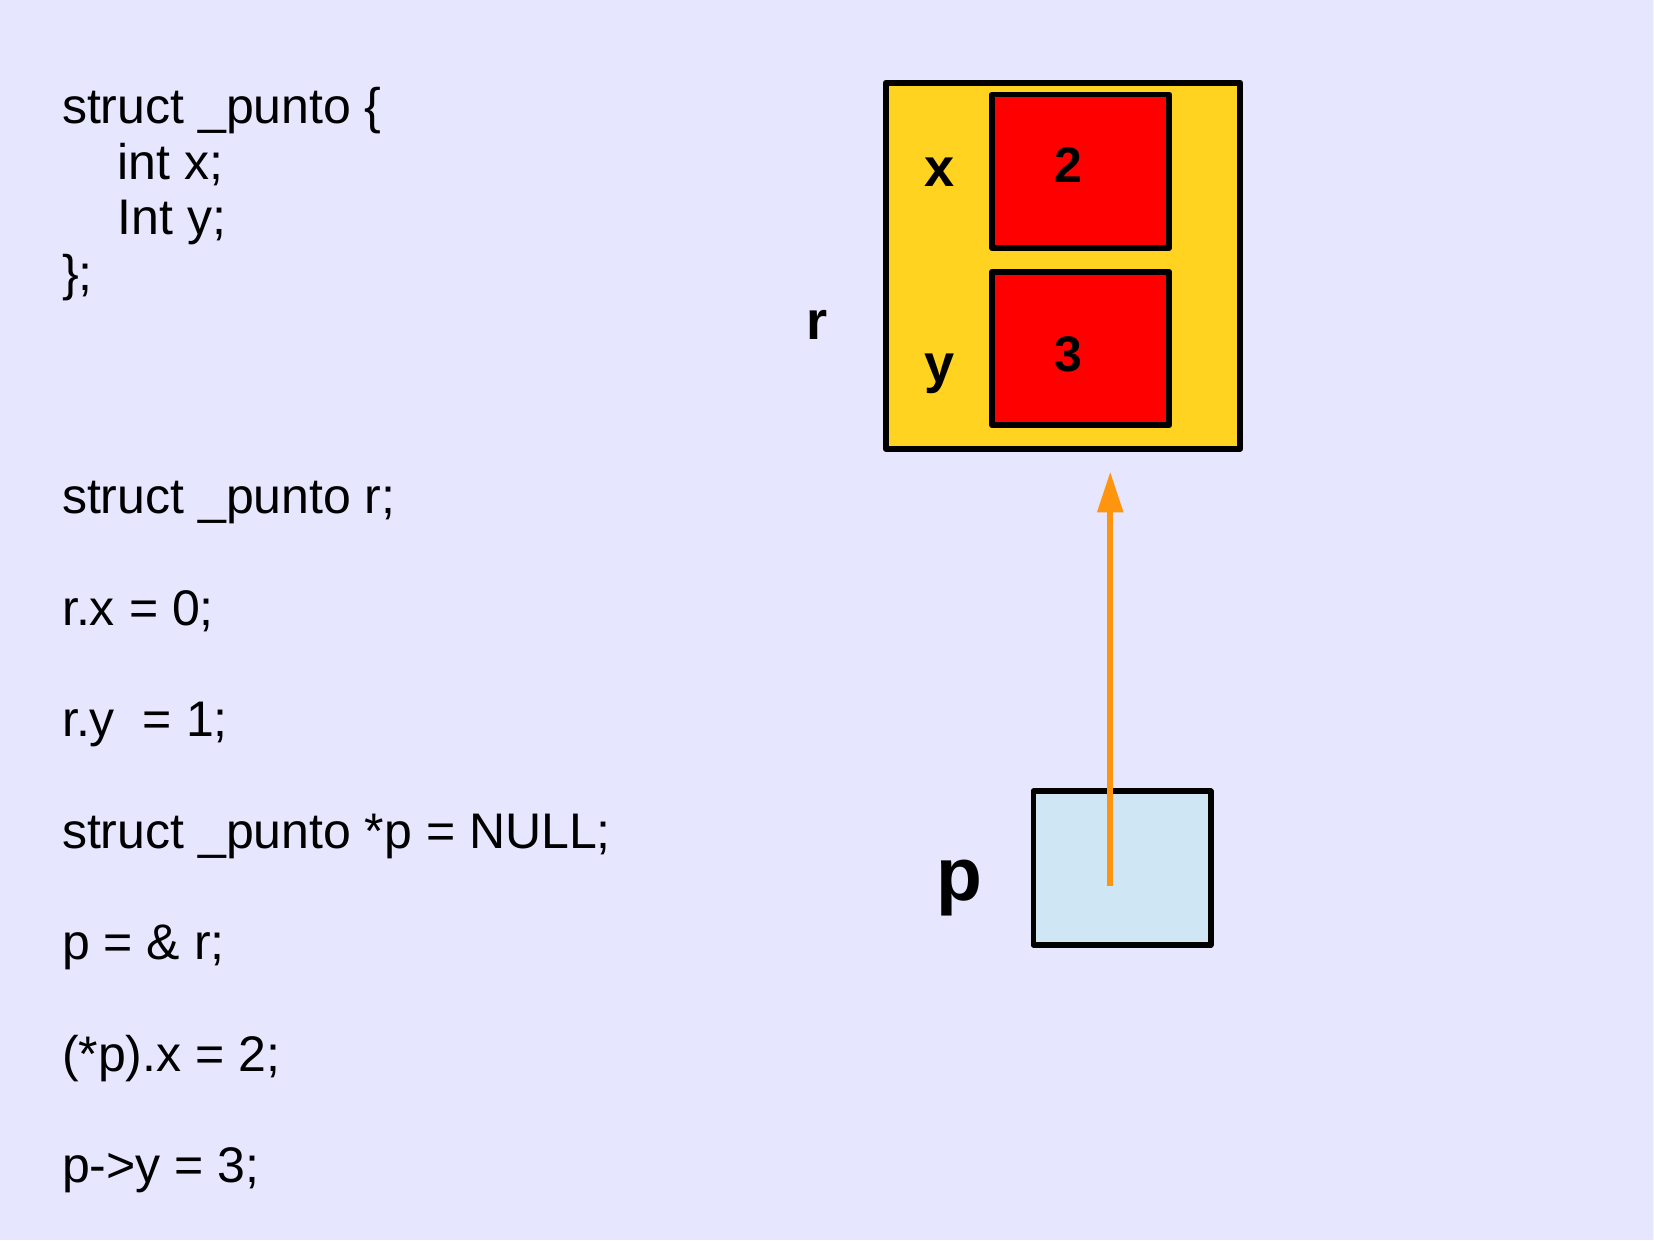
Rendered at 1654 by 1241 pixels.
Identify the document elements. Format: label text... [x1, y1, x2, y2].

text_box 3 [1039, 318, 1123, 390]
text_box p [921, 824, 1033, 924]
text_box 2 [1039, 130, 1123, 201]
text_box struct _punto { int x; Int y; }; struct _punto r; r.x = 0; r.y = 1; struct _punto *p = NULL; p = & r; (*p).x = 2; p->y = 3; [47, 70, 756, 1241]
text_box y [909, 326, 993, 402]
text_box [1033, 791, 1211, 945]
text_box x [909, 129, 993, 206]
text_box r [791, 283, 875, 359]
text_box [885, 82, 1241, 449]
